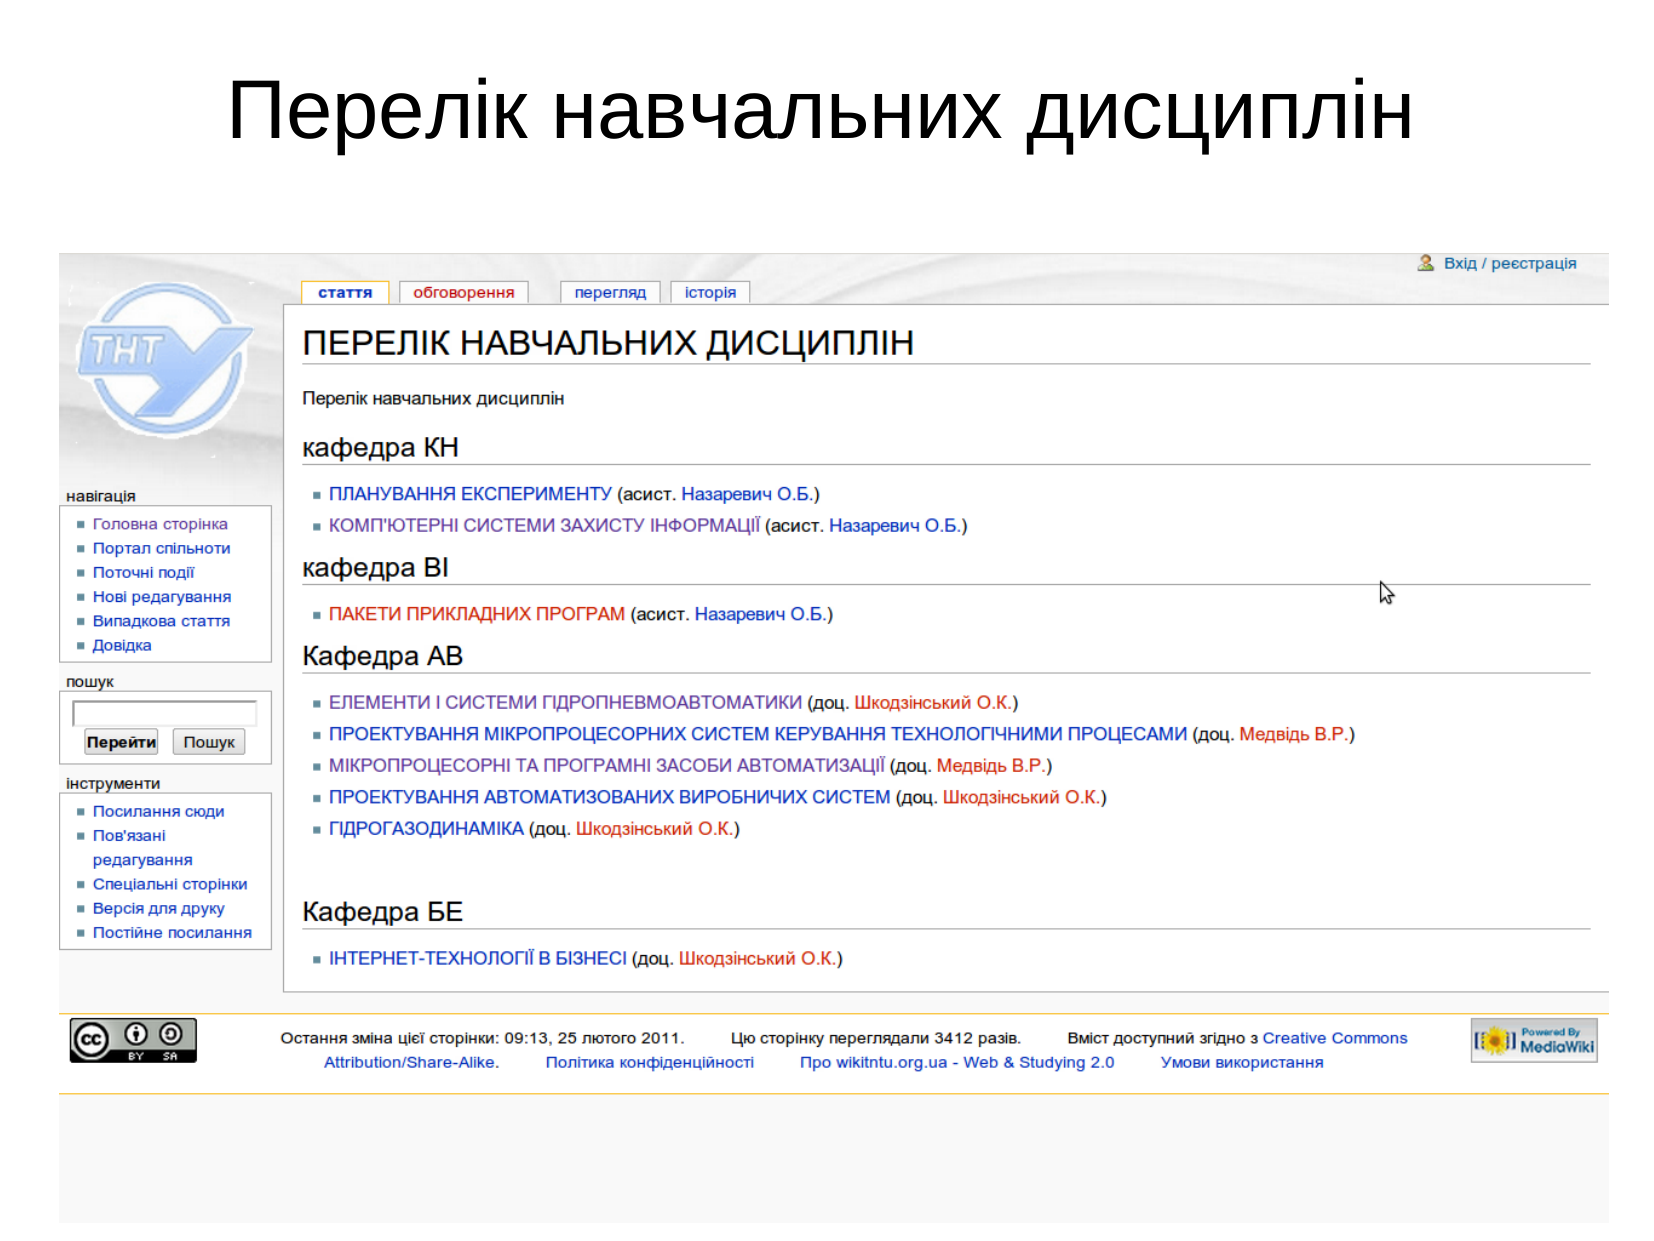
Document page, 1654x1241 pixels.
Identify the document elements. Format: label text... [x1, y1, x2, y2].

title Перелік навчальних дисциплін [77, 14, 1566, 207]
picture [59, 253, 1609, 1223]
